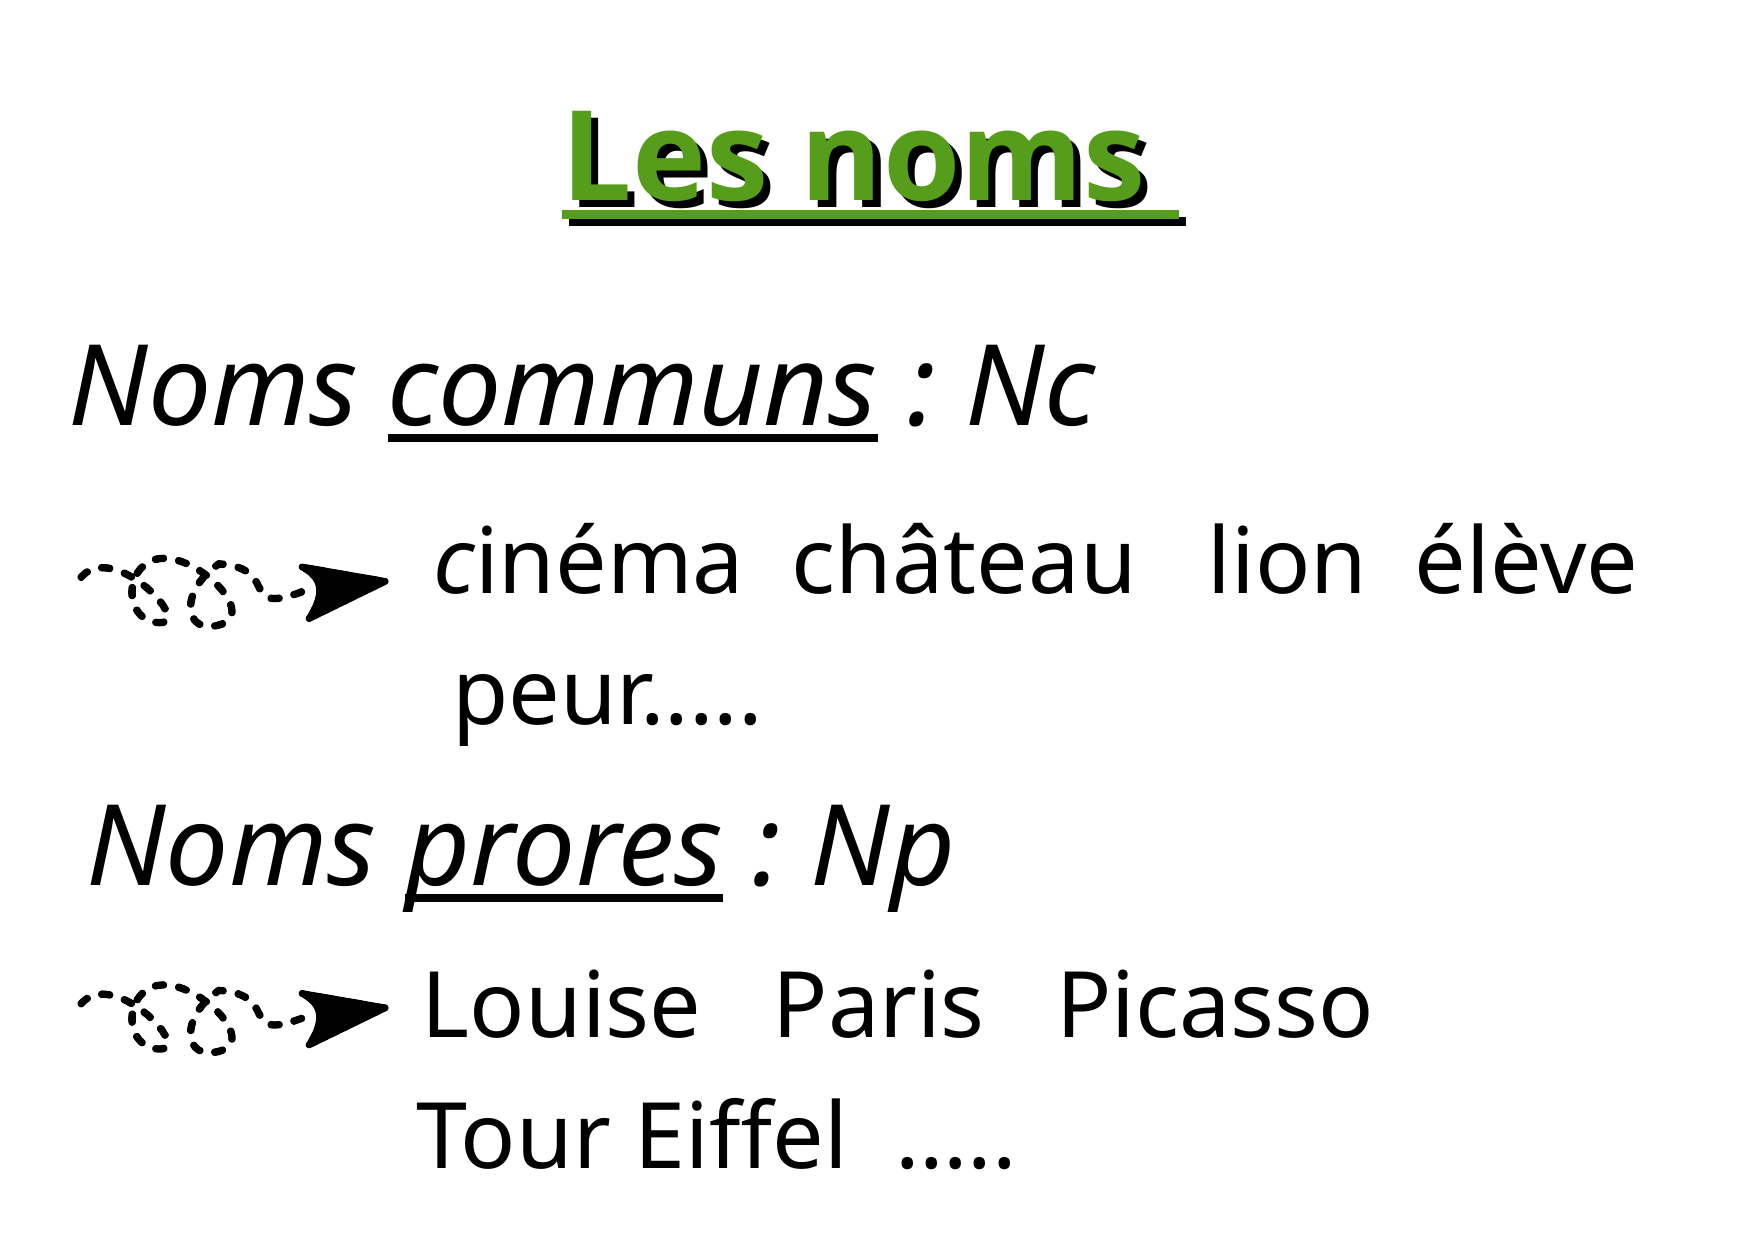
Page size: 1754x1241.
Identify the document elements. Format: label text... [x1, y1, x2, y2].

text_box Noms communs : Nc [53, 284, 1127, 461]
picture [75, 461, 389, 722]
text_box cinéma château lion élève peur..... [389, 465, 1629, 745]
text_box Louise Paris Picasso Tour Eiffel ….. [377, 909, 1421, 1188]
picture [75, 862, 377, 1148]
text_box Noms prores : Np [71, 744, 993, 921]
text_box Les noms [546, 59, 1181, 236]
